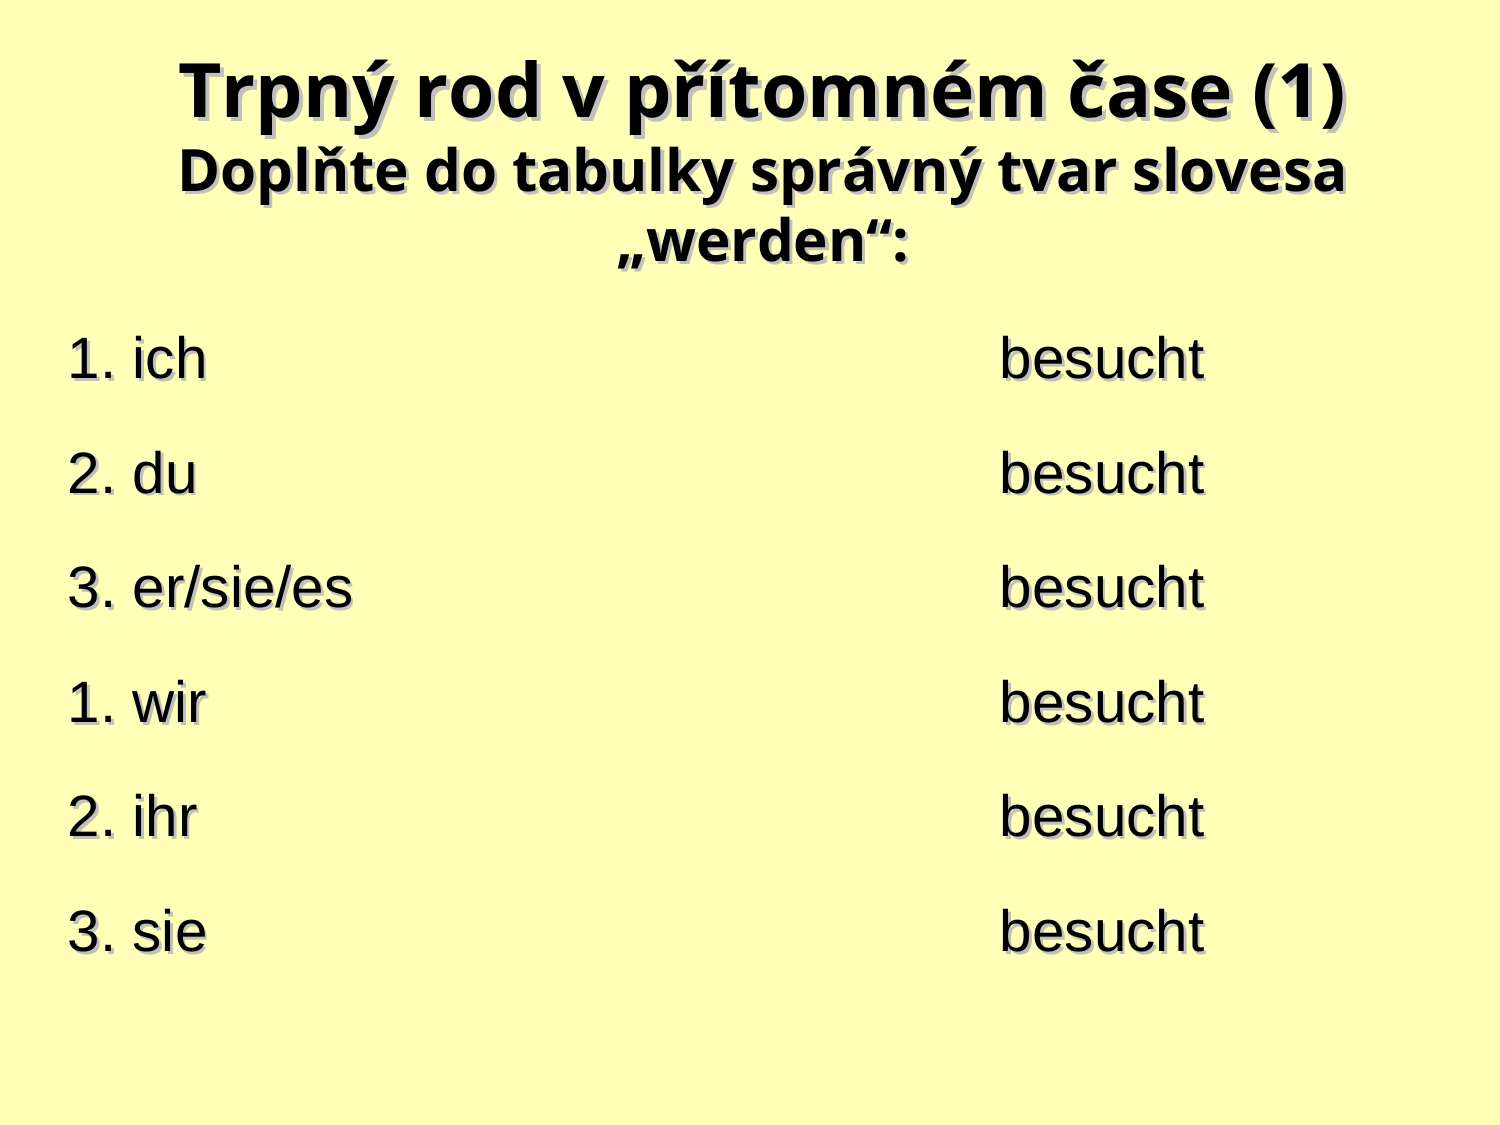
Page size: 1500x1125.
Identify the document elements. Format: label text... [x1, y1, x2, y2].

table_cell [519, 885, 985, 1000]
table_cell besucht [985, 656, 1451, 771]
table_cell besucht [985, 885, 1451, 1000]
table_cell [519, 771, 985, 885]
table_cell 3. er/sie/es [53, 542, 519, 656]
table_cell besucht [985, 427, 1451, 542]
table_cell [519, 542, 985, 656]
table_cell 3. sie [53, 885, 519, 1000]
table_cell 2. du [53, 427, 519, 542]
title Trpný rod v přítomném čase (1) Doplňte do tabulky správný tvar slovesa „werden“: [75, 35, 1451, 281]
table_header besucht [985, 313, 1451, 427]
table_cell 2. ihr [53, 771, 519, 885]
table_header 1. ich [53, 313, 519, 427]
table_cell [519, 427, 985, 542]
table_header [519, 313, 985, 427]
table_cell [519, 656, 985, 771]
table_cell besucht [985, 542, 1451, 656]
table_cell 1. wir [53, 656, 519, 771]
table_cell besucht [985, 771, 1451, 885]
